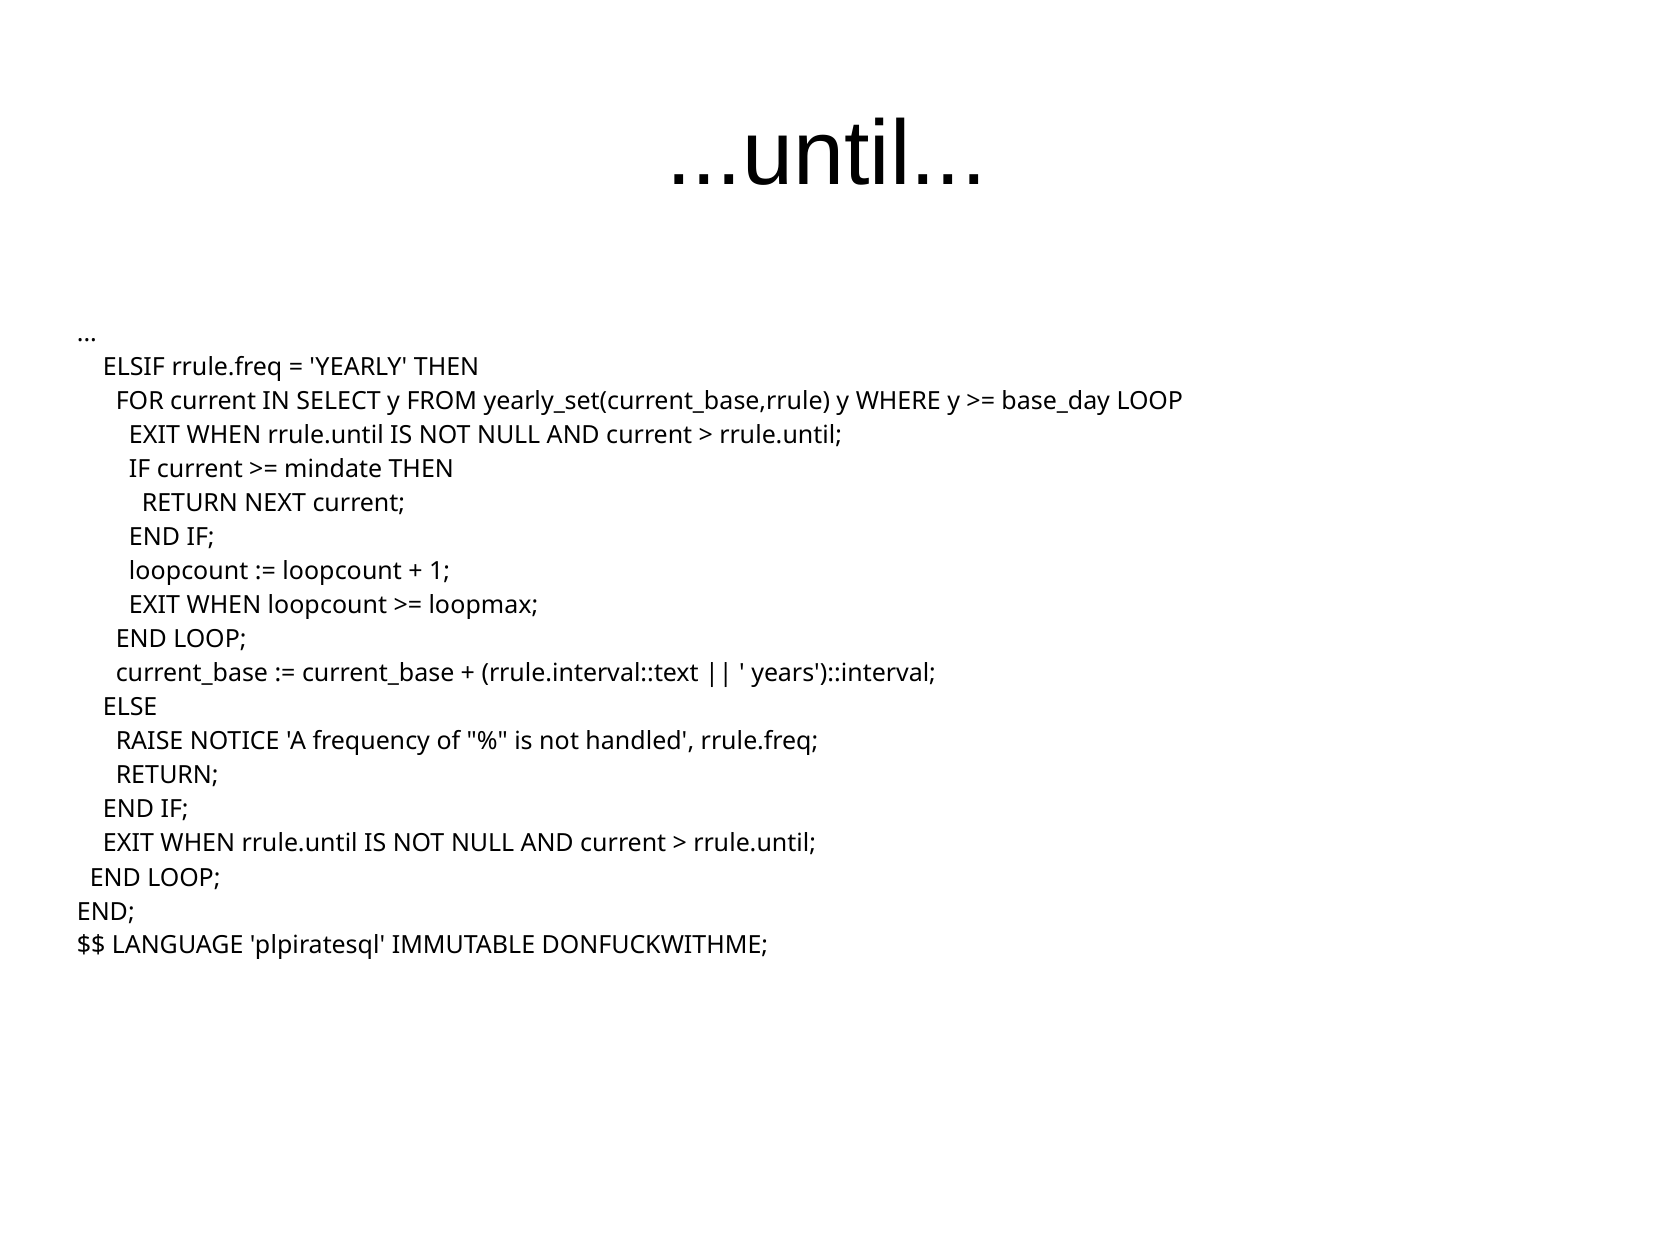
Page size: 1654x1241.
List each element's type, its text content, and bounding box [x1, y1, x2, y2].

subtitle ... ELSIF rrule.freq = 'YEARLY' THEN FOR current IN SELECT y FROM yearly_set(current_base,rrule) y WHERE y >= base_day LOOP EXIT WHEN rrule.until IS NOT NULL AND current > rrule.until; IF current >= mindate THEN RETURN NEXT current; END IF; loopcount := loopcount + 1; EXIT WHEN loopcount >= loopmax; END LOOP; current_base := current_base + (rrule.interval::text || ' years')::interval; ELSE RAISE NOTICE 'A frequency of "%" is not handled', rrule.freq; RETURN; END IF; EXIT WHEN rrule.until IS NOT NULL AND current > rrule.until; END LOOP; END; $$ LANGUAGE 'plpiratesql' IMMUTABLE DONFUCKWITHME; [76, 236, 1565, 1040]
title ...until... [82, 49, 1571, 257]
